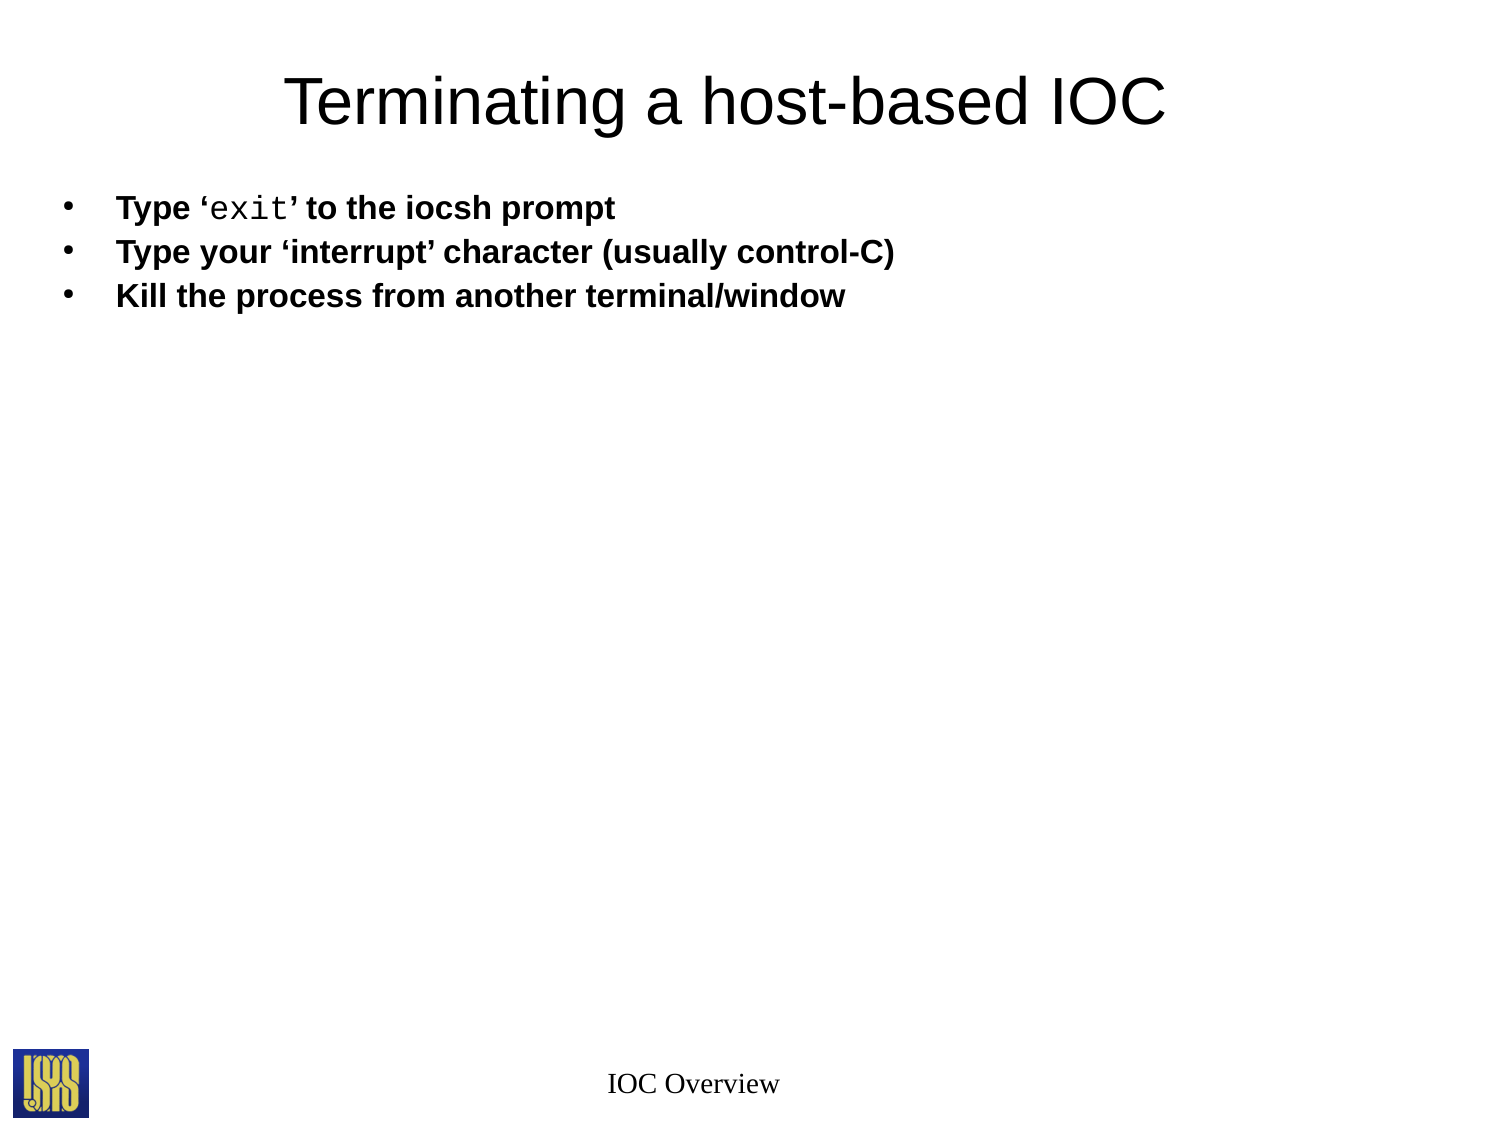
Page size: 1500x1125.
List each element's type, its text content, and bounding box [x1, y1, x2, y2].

list Type ‘exit’ to the iocsh prompt Type your ‘interrupt’ character (usually control-C) Kill the process from another terminal/window [30, 183, 1447, 420]
title Terminating a host-based IOC [55, 57, 1361, 146]
picture [13, 1049, 89, 1118]
